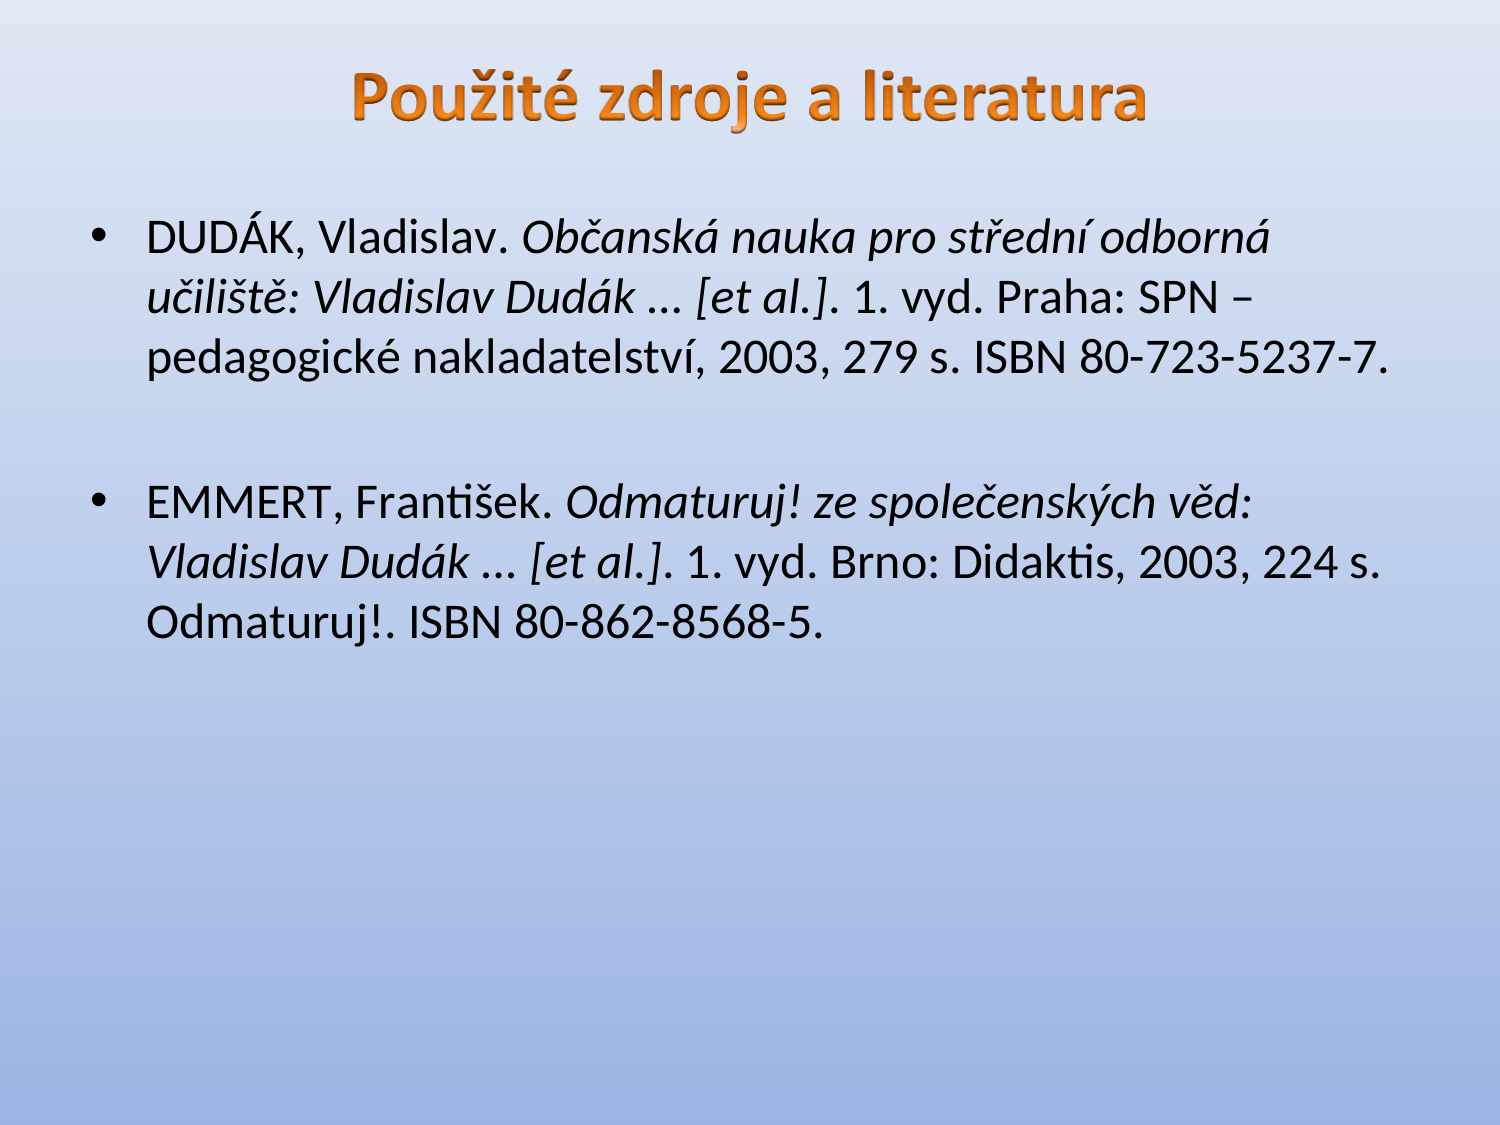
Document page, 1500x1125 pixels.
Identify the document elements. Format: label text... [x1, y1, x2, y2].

list DUDÁK, Vladislav. Občanská nauka pro střední odborná učiliště: Vladislav Dudák ... [et al.]. 1. vyd. Praha: SPN – pedagogické nakladatelství, 2003, 279 s. ISBN 80-723-5237-7. EMMERT, František. Odmaturuj! ze společenských věd: Vladislav Dudák ... [et al.]. 1. vyd. Brno: Didaktis, 2003, 224 s. Odmaturuj!. ISBN 80-862-8568-5. [75, 196, 1426, 1047]
picture [304, 28, 1195, 186]
